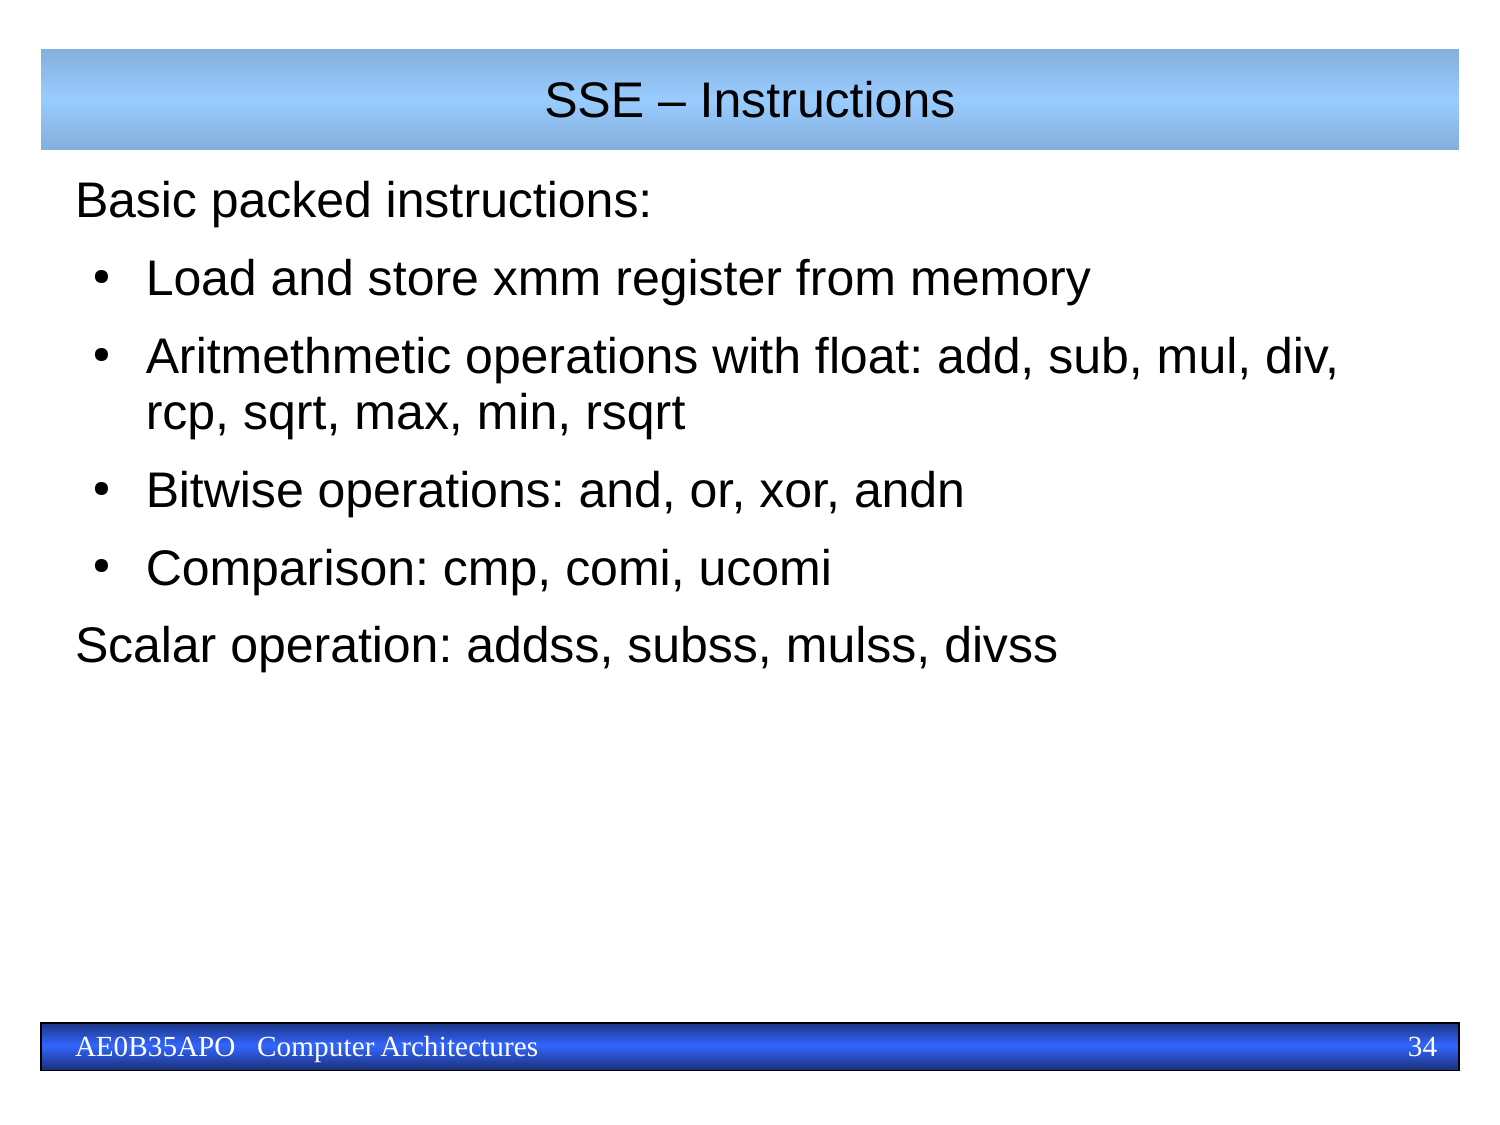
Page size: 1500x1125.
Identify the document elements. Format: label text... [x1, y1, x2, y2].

list Basic packed instructions: Load and store xmm register from memory Aritmethmetic operations with float: add, sub, mul, div, rcp, sqrt, max, min, rsqrt Bitwise operations: and, or, xor, andn Comparison: cmp, comi, ucomi Scalar operation: addss, subss, mulss, divss [75, 172, 1426, 916]
title SSE – Instructions [41, 49, 1459, 150]
